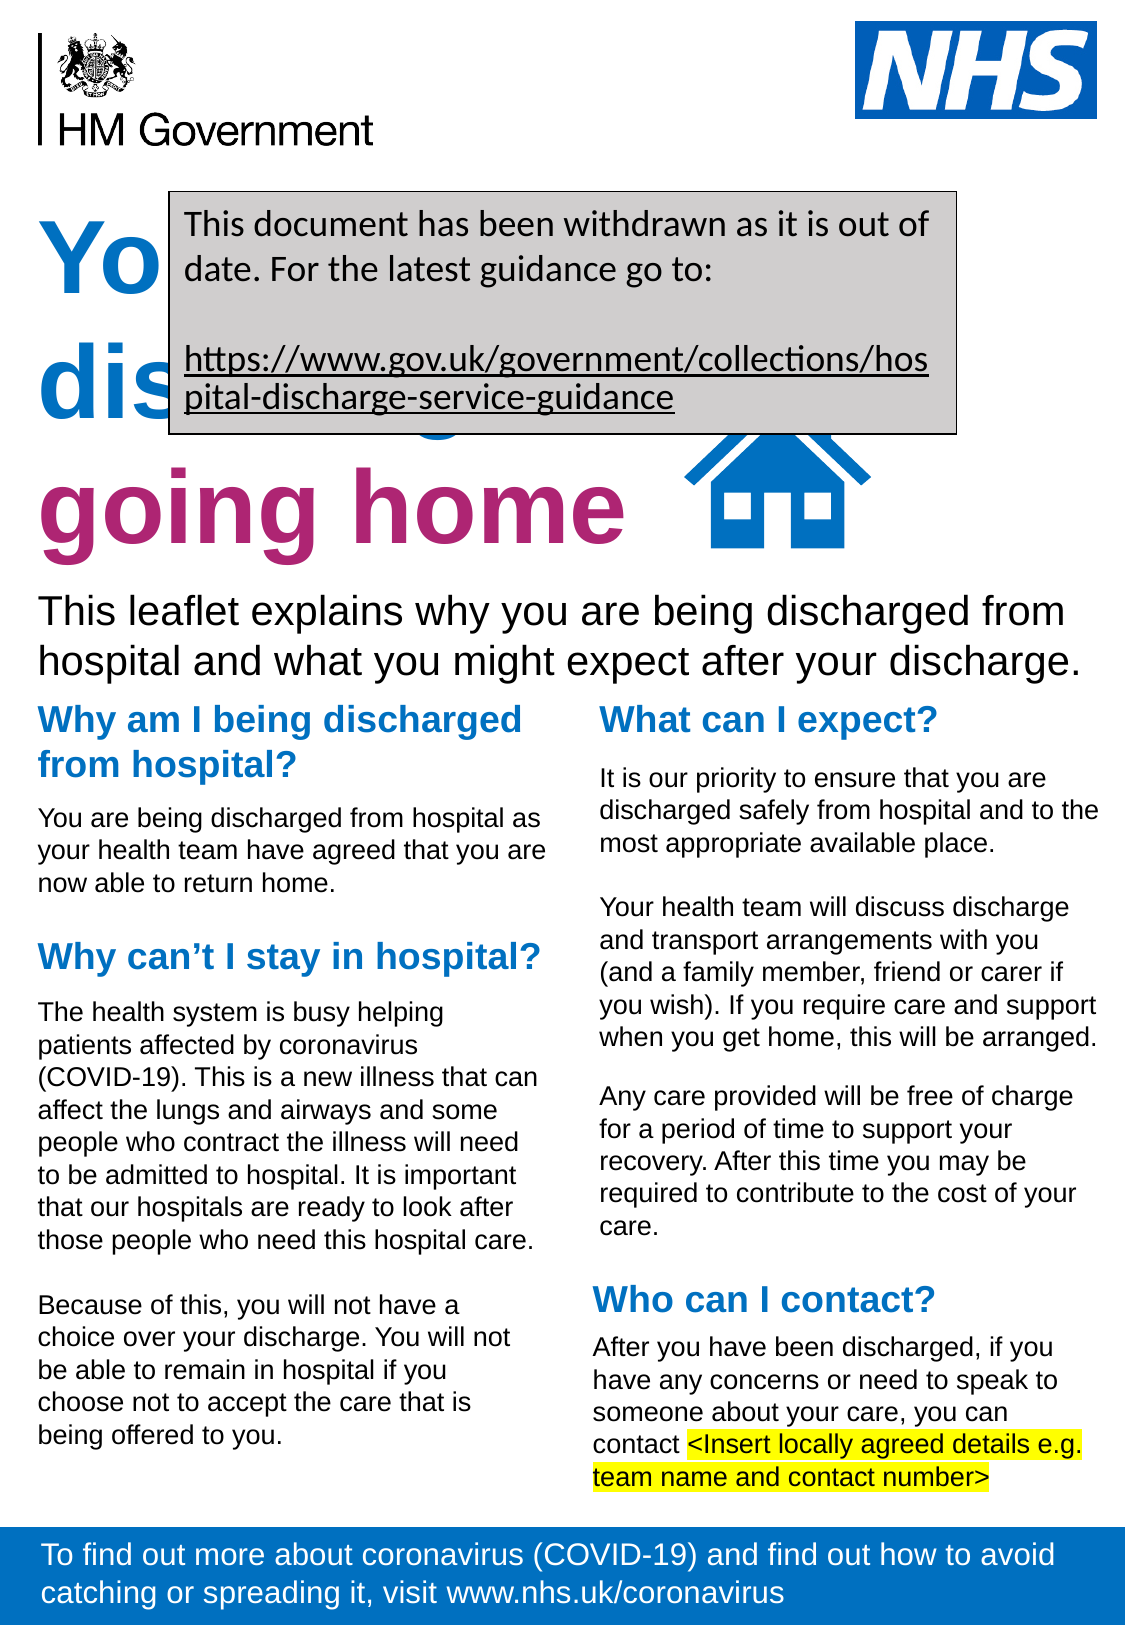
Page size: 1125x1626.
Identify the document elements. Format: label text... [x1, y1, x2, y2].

text_box This document has been withdrawn as it is out of date. For the latest guidance go to: https://www.gov.uk/government/collections/hospital-discharge-service-guidance [168, 191, 957, 435]
text_box Why am I being discharged from hospital? You are being discharged from hospital as your health team have agreed that you are now able to return home. Why can’t I stay in hospital? [22, 687, 563, 1130]
text_box What can I expect? It is our priority to ensure that you are discharged safely from hospital and to the most appropriate available place. Your health team will discuss discharge and transport arrangements with you (and a family member, friend or carer if you wish). If you require care and support when you get home, this will be arranged. Any care provided will be free of charge for a period of time to support your recovery. After this time you may be required to contribute to the cost of your care. [584, 687, 1122, 1363]
text_box Your hospital discharge: going home [22, 182, 863, 576]
text_box The health system is busy helping patients affected by coronavirus (COVID-19). This is a new illness that can affect the lungs and airways and some people who contract the illness will need to be admitted to hospital. It is important that our hospitals are ready to look after those people who need this hospital care. Because of this, you will not have a choice over your discharge. You will not be able to remain in hospital if you choose not to accept the care that is being offered to you. [23, 987, 556, 1457]
picture [669, 435, 886, 576]
text_box Who can I contact? After you have been discharged, if you have any concerns or need to speak to someone about your care, you can contact <Insert locally agreed details e.g. team name and contact number> [578, 1267, 1101, 1500]
text_box This leaflet explains why you are being discharged from hospital and what you might expect after your discharge. [22, 576, 1125, 693]
